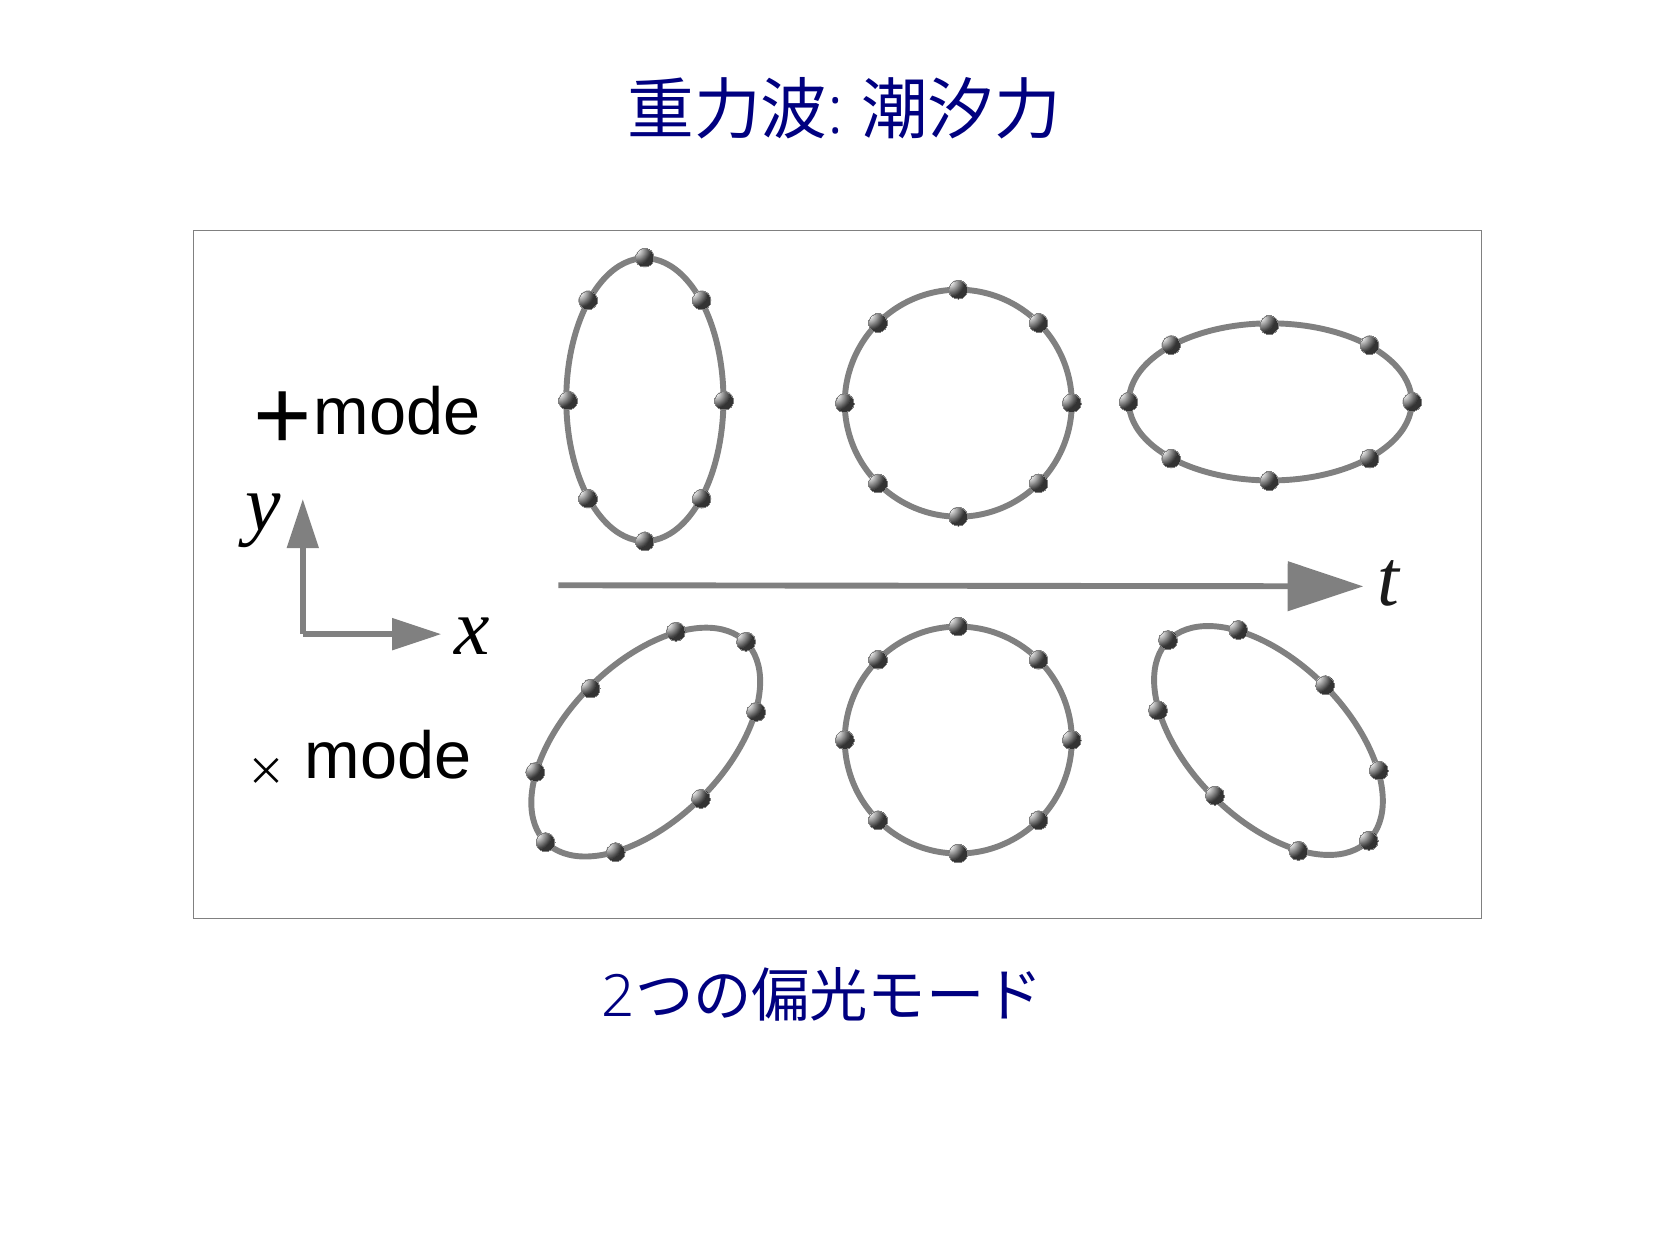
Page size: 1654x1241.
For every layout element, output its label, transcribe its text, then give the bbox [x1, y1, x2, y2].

text_box × [233, 721, 320, 834]
chart [444, 583, 492, 672]
text_box mode [290, 710, 562, 834]
text_box mode [353, 366, 571, 490]
text_box 2つの偏光モード [587, 941, 1067, 1045]
text_box 重力波: 潮汐力 [612, 48, 1085, 164]
text_box [193, 230, 1482, 919]
text_box + [238, 351, 353, 541]
chart [231, 458, 283, 548]
chart [1374, 534, 1403, 623]
